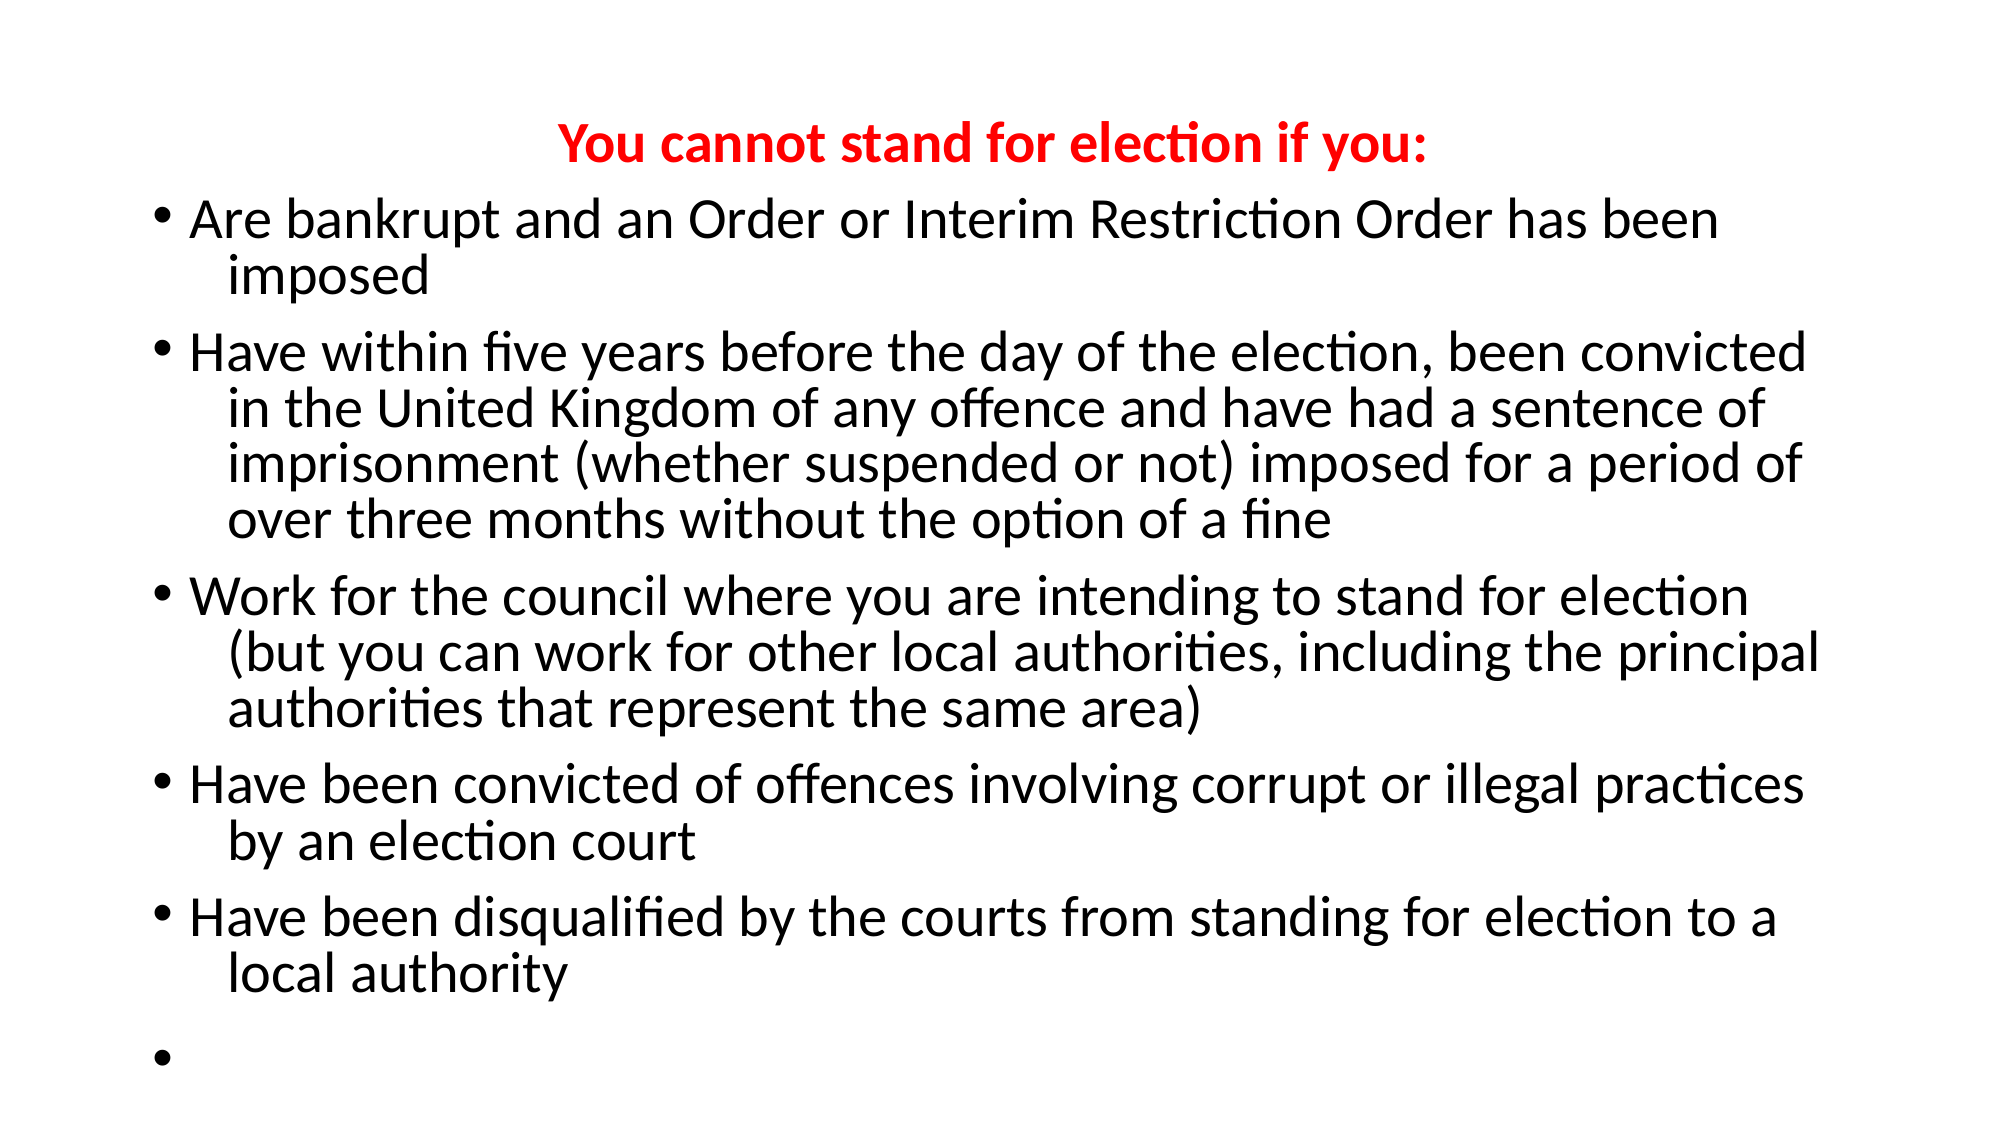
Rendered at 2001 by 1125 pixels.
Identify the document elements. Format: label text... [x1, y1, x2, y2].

list You cannot stand for election if you: Are bankrupt and an Order or Interim Restriction Order has been imposed Have within five years before the day of the election, been convicted in the United Kingdom of any offence and have had a sentence of imprisonment (whether suspended or not) imposed for a period of over three months without the option of a fine Work for the council where you are intending to stand for election (but you can work for other local authorities, including the principal authorities that represent the same area) Have been convicted of offences involving corrupt or illegal practices by an election court Have been disqualified by the courts from standing for election to a local authority [137, 109, 1863, 1014]
